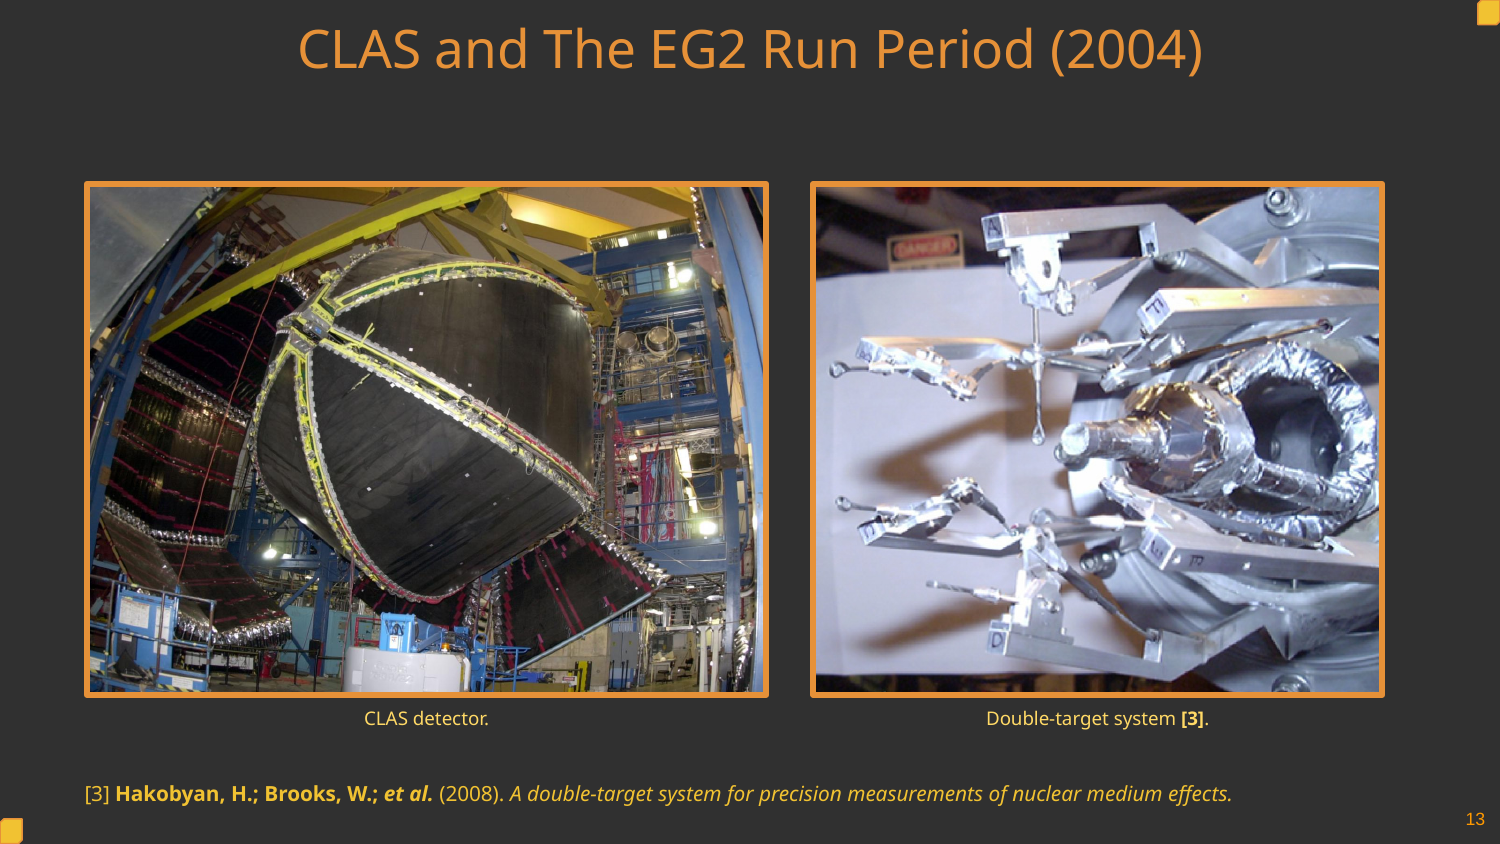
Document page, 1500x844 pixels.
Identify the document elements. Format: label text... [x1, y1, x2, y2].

text_box [3] Hakobyan, H.; Brooks, W.; et al. (2008). A double-target system for precision measurements of nuclear medium effects. [69, 765, 1408, 821]
picture [816, 187, 1380, 692]
text_box Double-target system [3]. [881, 691, 1315, 745]
picture [89, 187, 764, 692]
title CLAS and The EG2 Run Period (2004) [51, 0, 1449, 94]
slide_number <number> [1437, 792, 1500, 844]
text_box CLAS detector. [209, 698, 643, 745]
